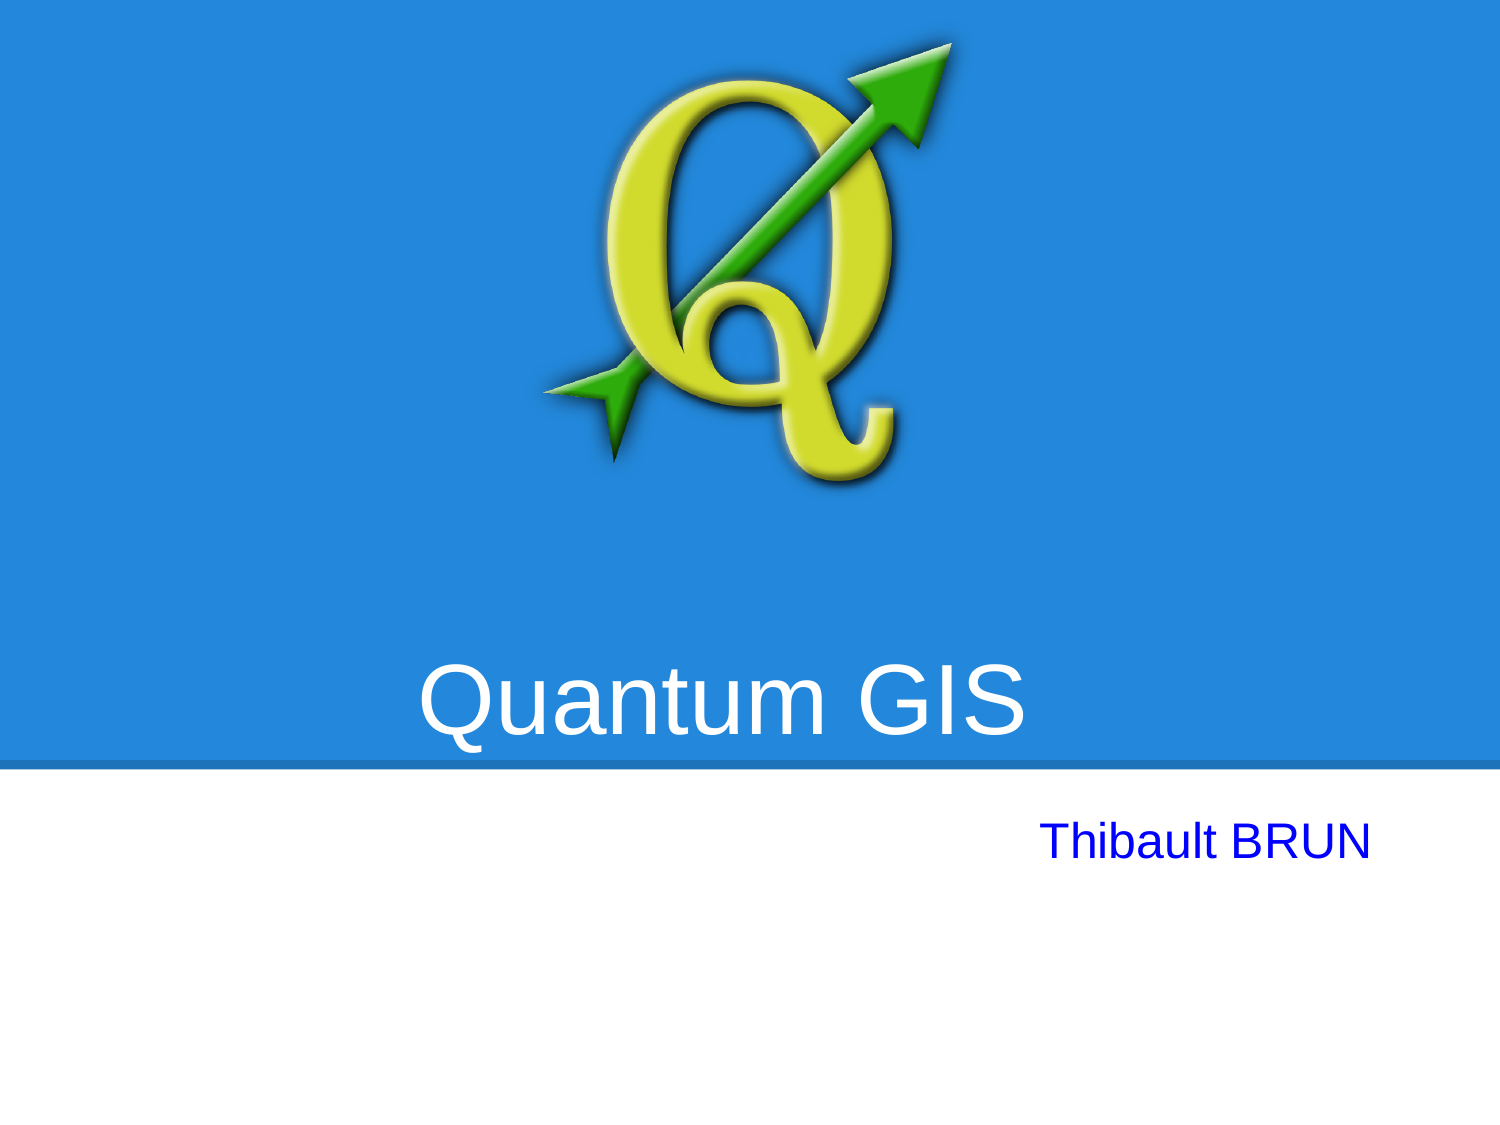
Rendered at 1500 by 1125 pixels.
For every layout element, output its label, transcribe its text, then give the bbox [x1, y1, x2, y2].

text_box Thibault BRUN [112, 793, 1388, 919]
title Quantum GIS [112, 551, 1388, 770]
text_box [524, 19, 975, 502]
